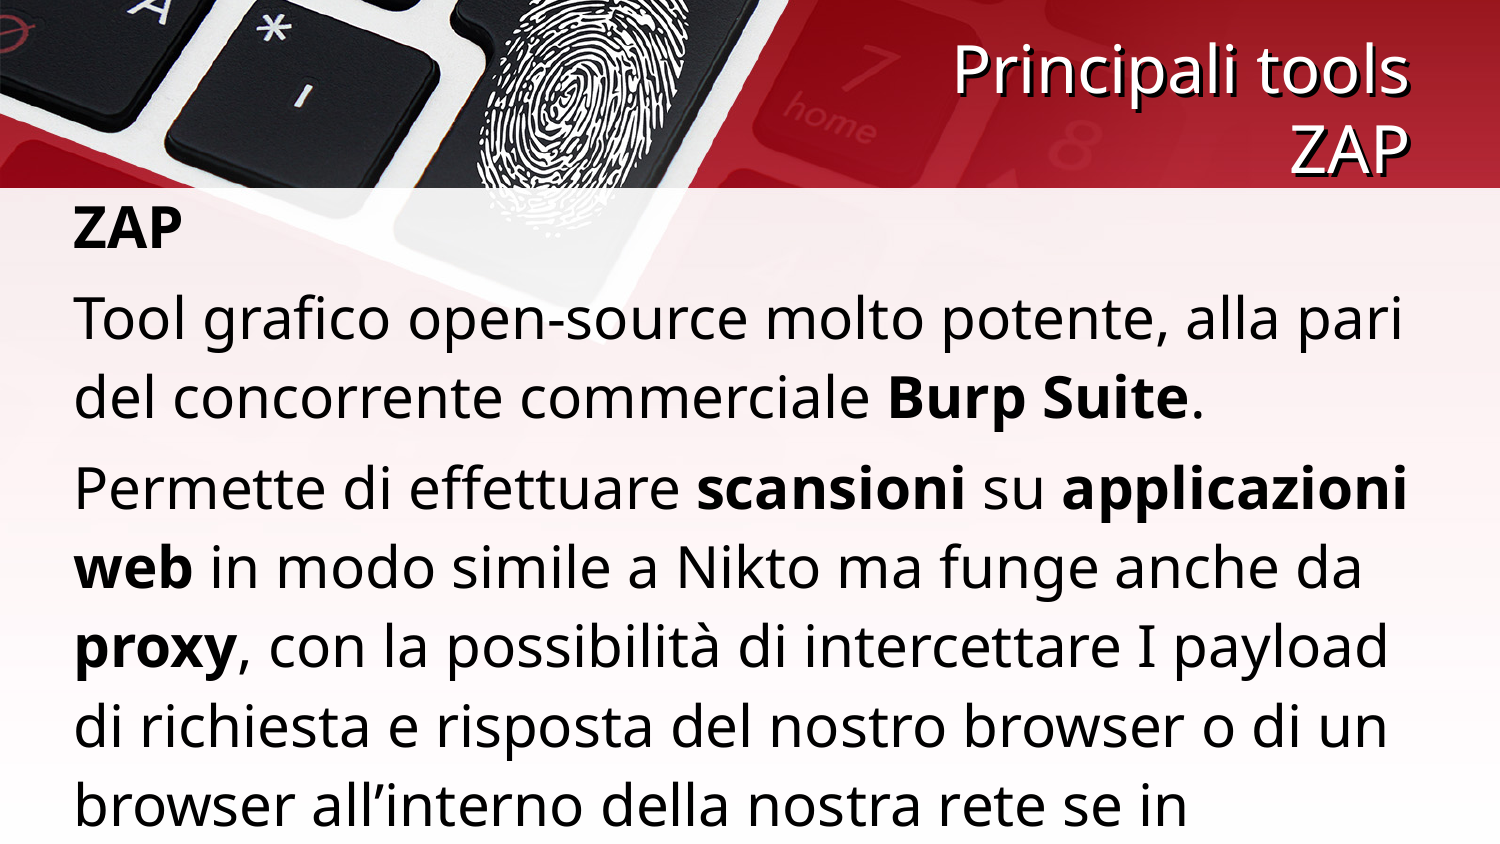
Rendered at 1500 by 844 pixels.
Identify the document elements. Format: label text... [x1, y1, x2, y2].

list ZAP Tool grafico open-source molto potente, alla pari del concorrente commerciale Burp Suite. Permette di effettuare scansioni su applicazioni web in modo simile a Nikto ma funge anche da proxy, con la possibilità di intercettare I payload di richiesta e risposta del nostro browser o di un browser all’interno della nostra rete se in modalità transparent. https://www.zaproxy.org/ [73, 186, 1418, 824]
title Principali tools ZAP [73, 46, 1427, 168]
picture [0, 0, 1500, 844]
